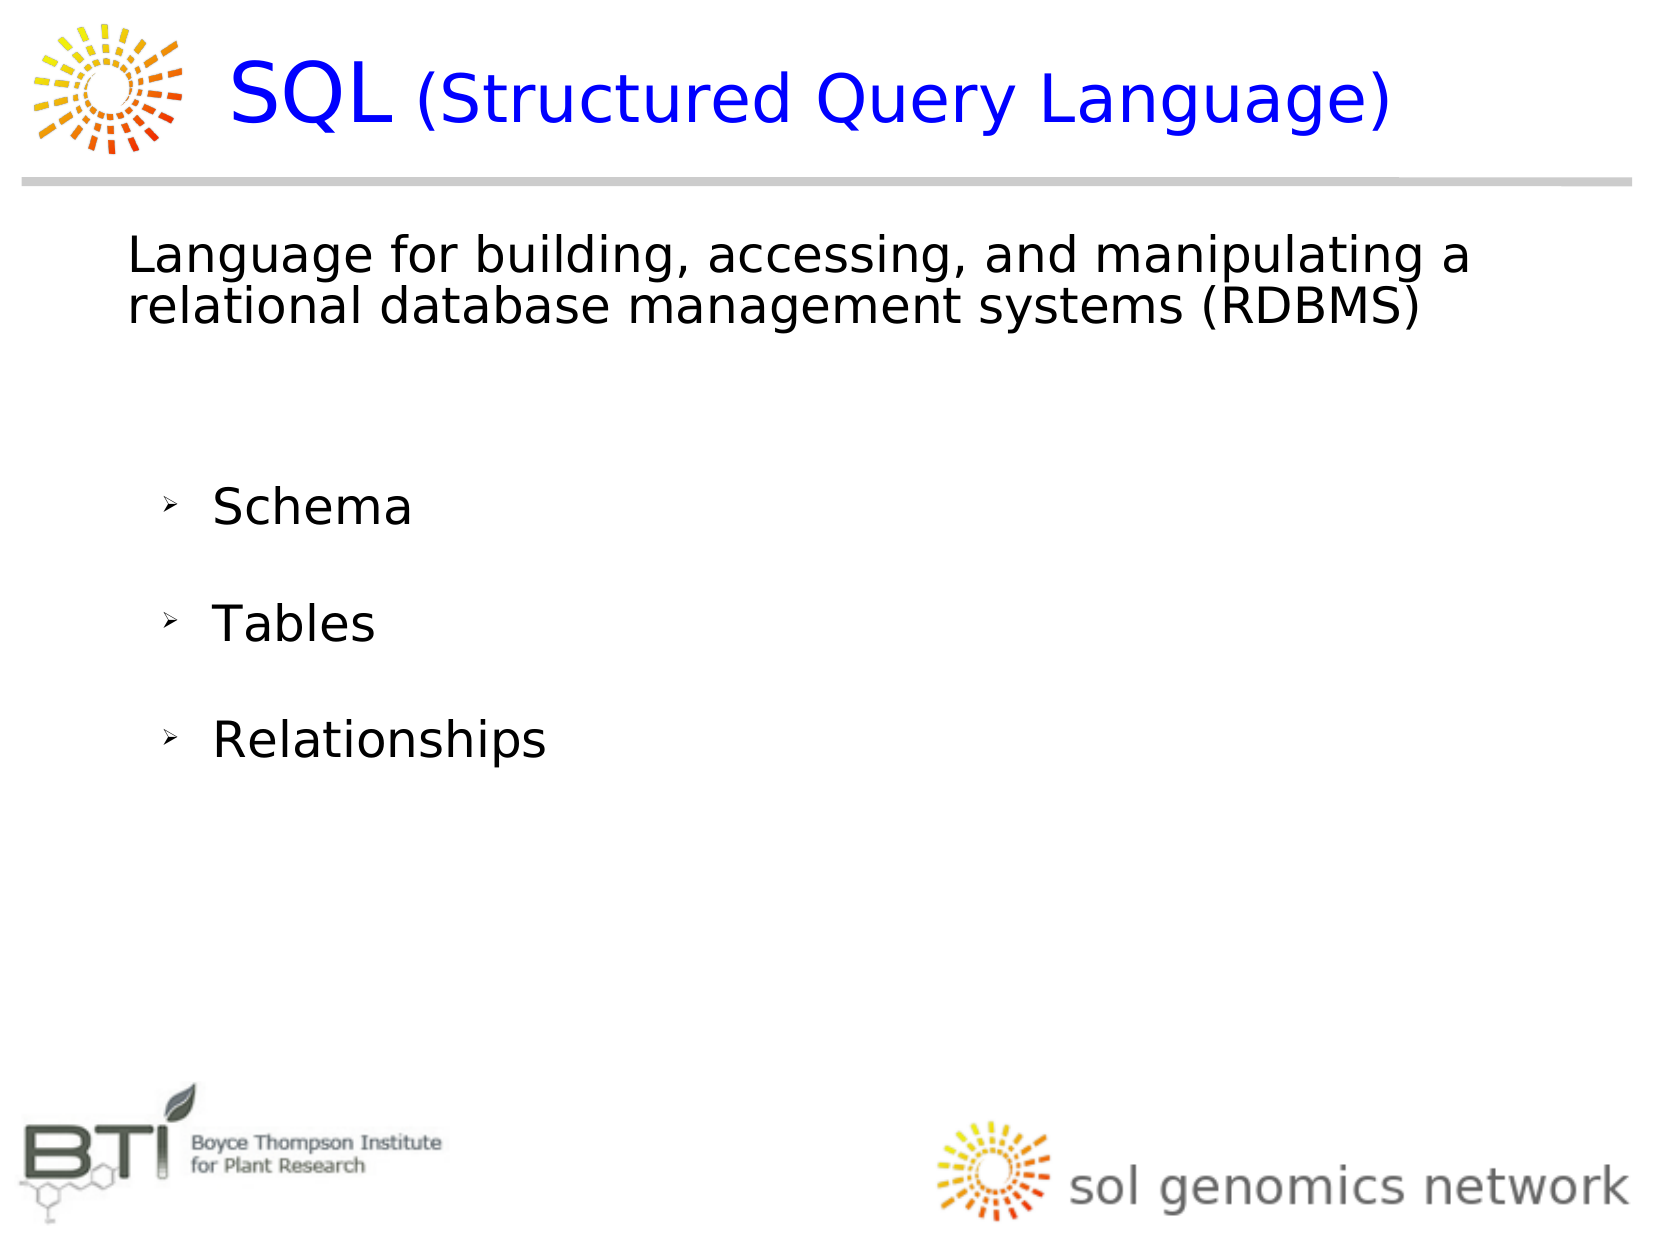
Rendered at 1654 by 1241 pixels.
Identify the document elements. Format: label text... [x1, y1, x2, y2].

text_box Schema Tables Relationships [112, 412, 1313, 767]
picture [32, 22, 184, 156]
text_box Language for building, accessing, and manipulating a relational database management systems (RDBMS) [112, 225, 1538, 398]
text_box SQL (Structured Query Language) [228, 46, 1623, 159]
picture [921, 1116, 1642, 1229]
picture [14, 1081, 456, 1228]
